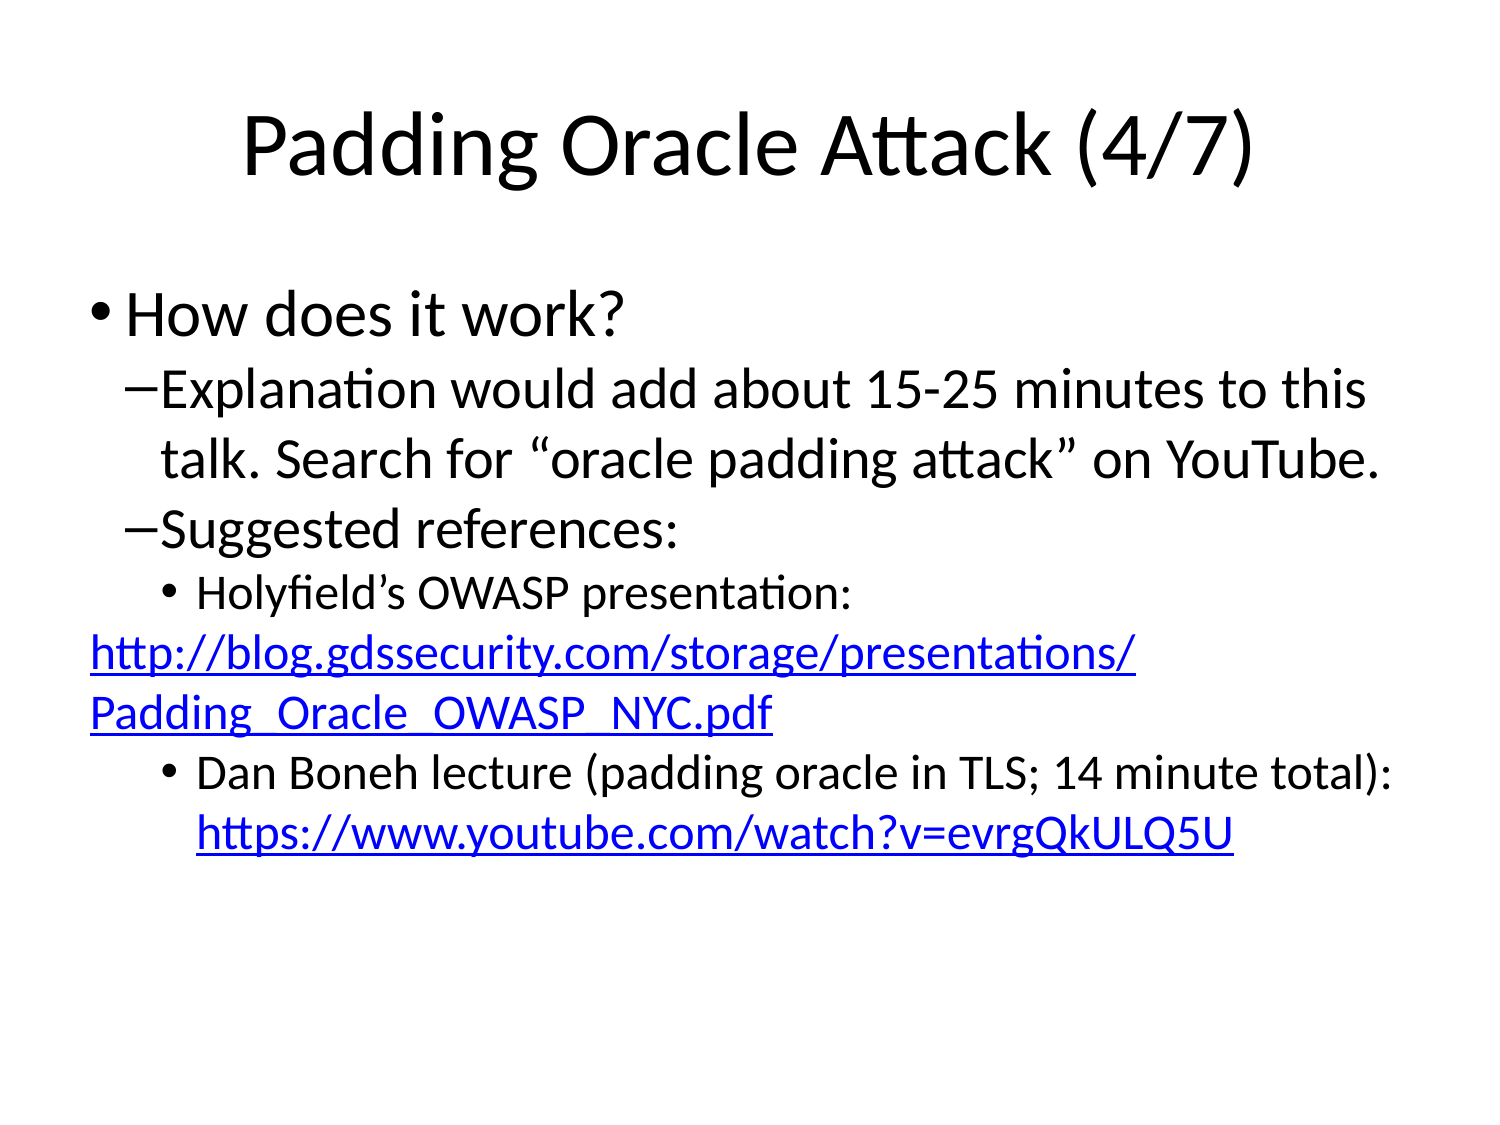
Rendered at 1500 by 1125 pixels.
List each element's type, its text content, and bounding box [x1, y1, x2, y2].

text_box How does it work? Explanation would add about 15-25 minutes to this talk. Search for “oracle padding attack” on YouTube. Suggested references: Holyfield’s OWASP presentation: http://blog.gdssecurity.com/storage/presentations/Padding_Oracle_OWASP_NYC.pdf Dan Boneh lecture (padding oracle in TLS; 14 minute total): https://www.youtube.com/watch?v=evrgQkULQ5U [75, 262, 1425, 1005]
text_box Padding Oracle Attack (4/7) [75, 45, 1425, 233]
